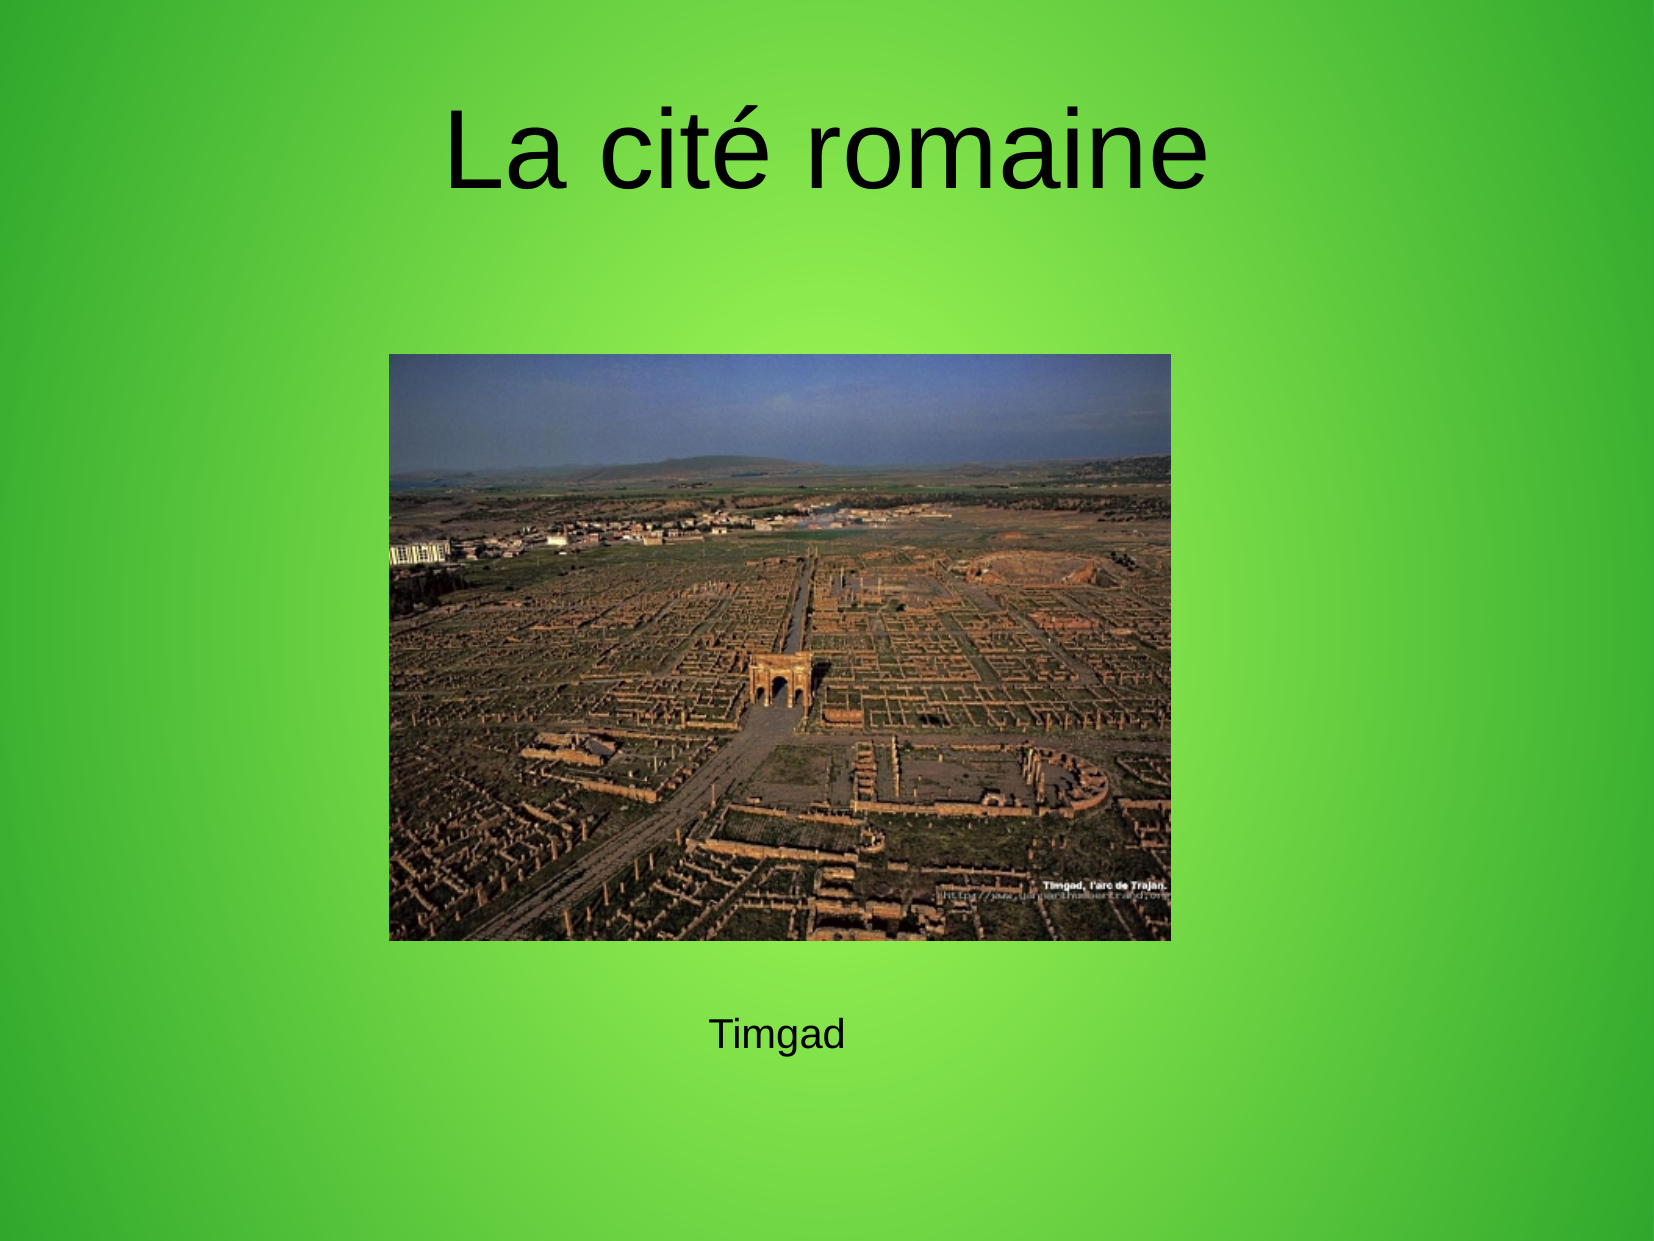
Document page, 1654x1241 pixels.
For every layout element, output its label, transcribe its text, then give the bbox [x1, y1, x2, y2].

text_box Timgad [425, 1003, 1158, 1066]
title La cité romaine [82, 47, 1571, 252]
picture [389, 354, 1171, 941]
